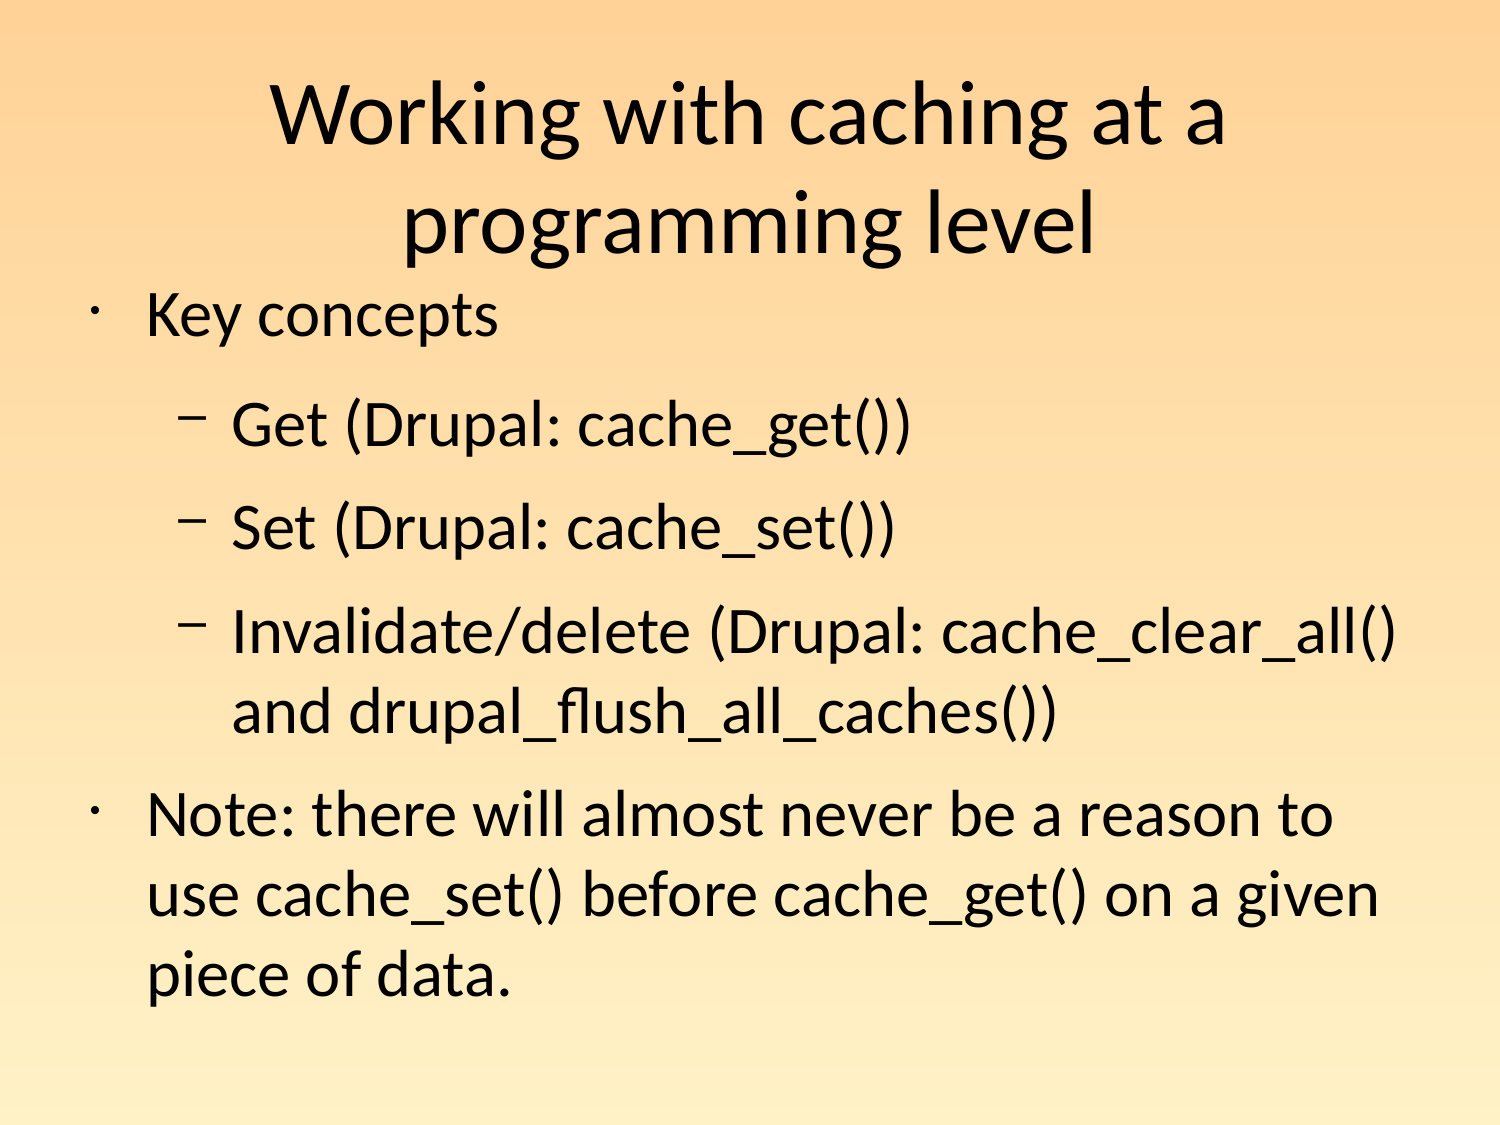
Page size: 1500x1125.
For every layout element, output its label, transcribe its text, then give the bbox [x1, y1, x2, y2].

list Key concepts Get (Drupal: cache_get()) Set (Drupal: cache_set()) Invalidate/delete (Drupal: cache_clear_all() and drupal_flush_all_caches()) Note: there will almost never be a reason to use cache_set() before cache_get() on a given piece of data. [75, 262, 1425, 1005]
title Working with caching at a programming level [75, 45, 1425, 233]
